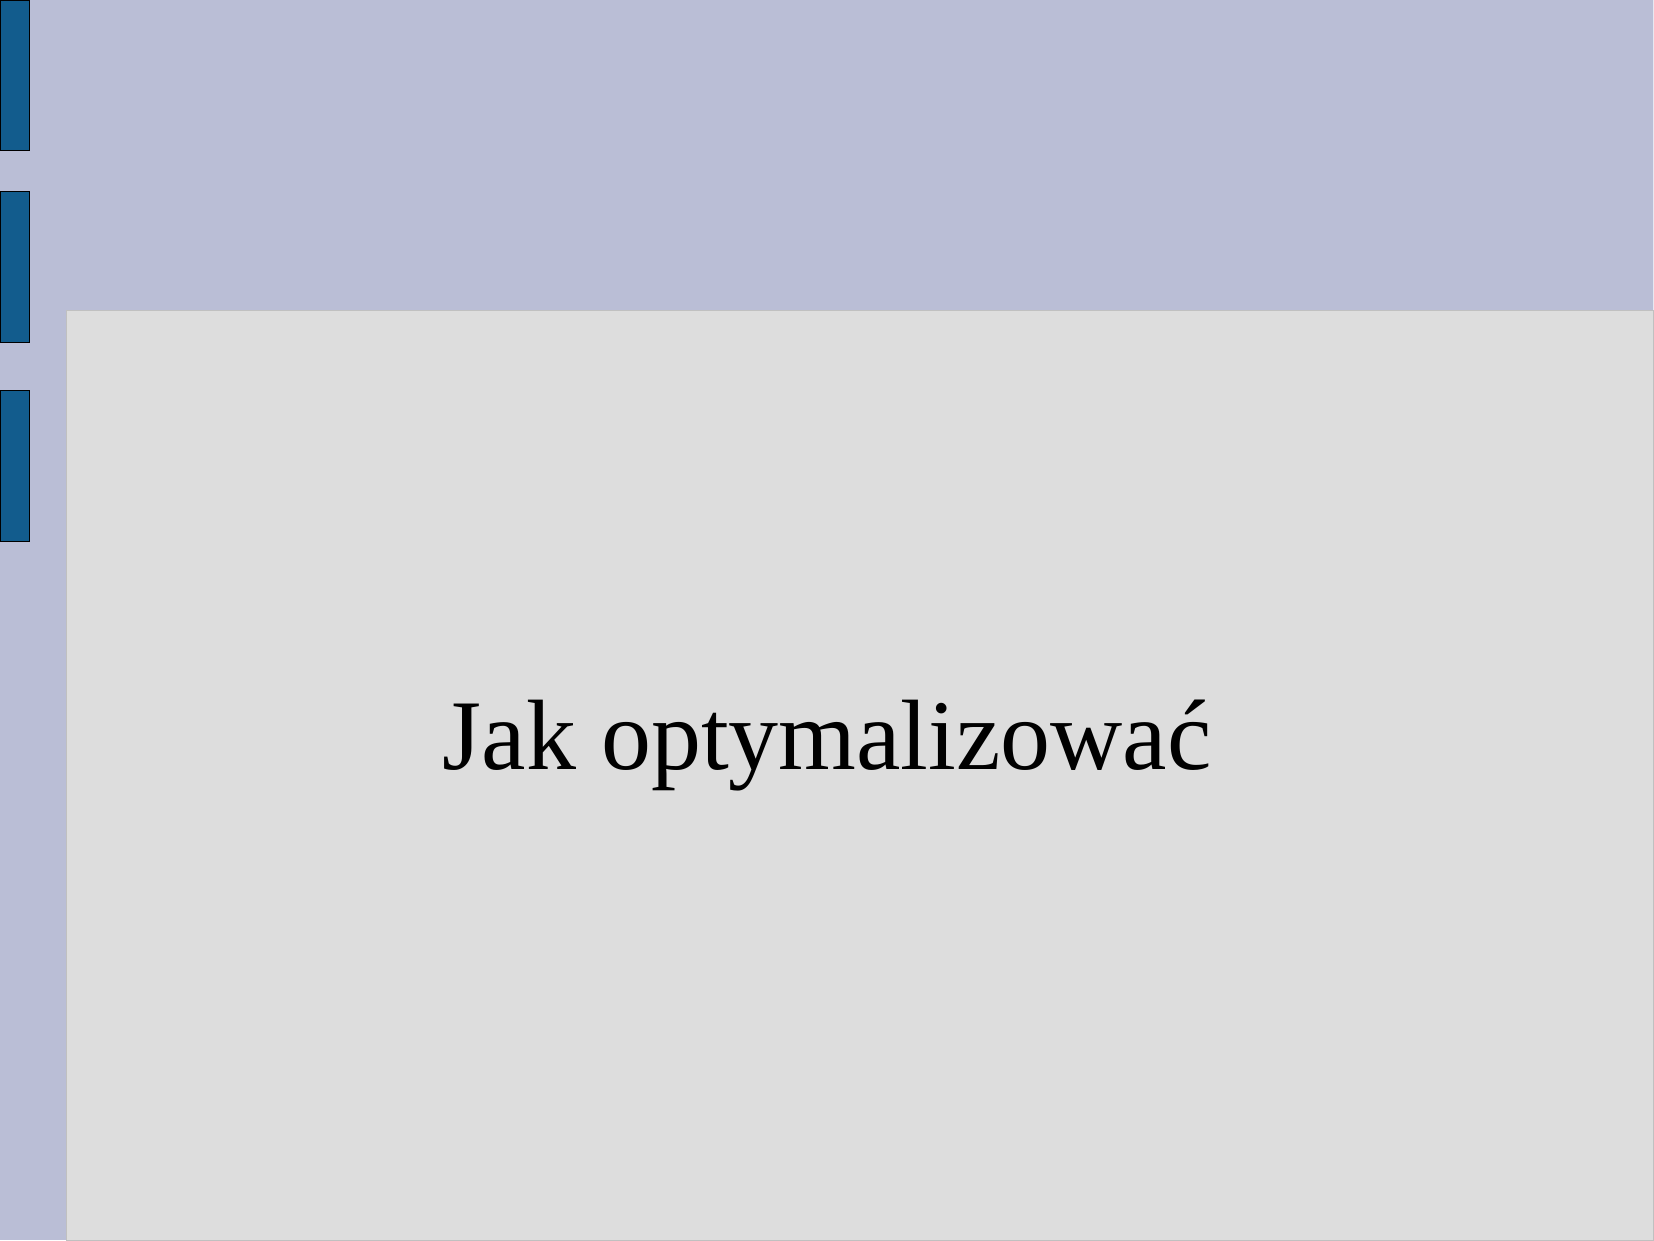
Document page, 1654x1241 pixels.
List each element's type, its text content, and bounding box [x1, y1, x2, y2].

subtitle Jak optymalizować [121, 344, 1534, 1127]
